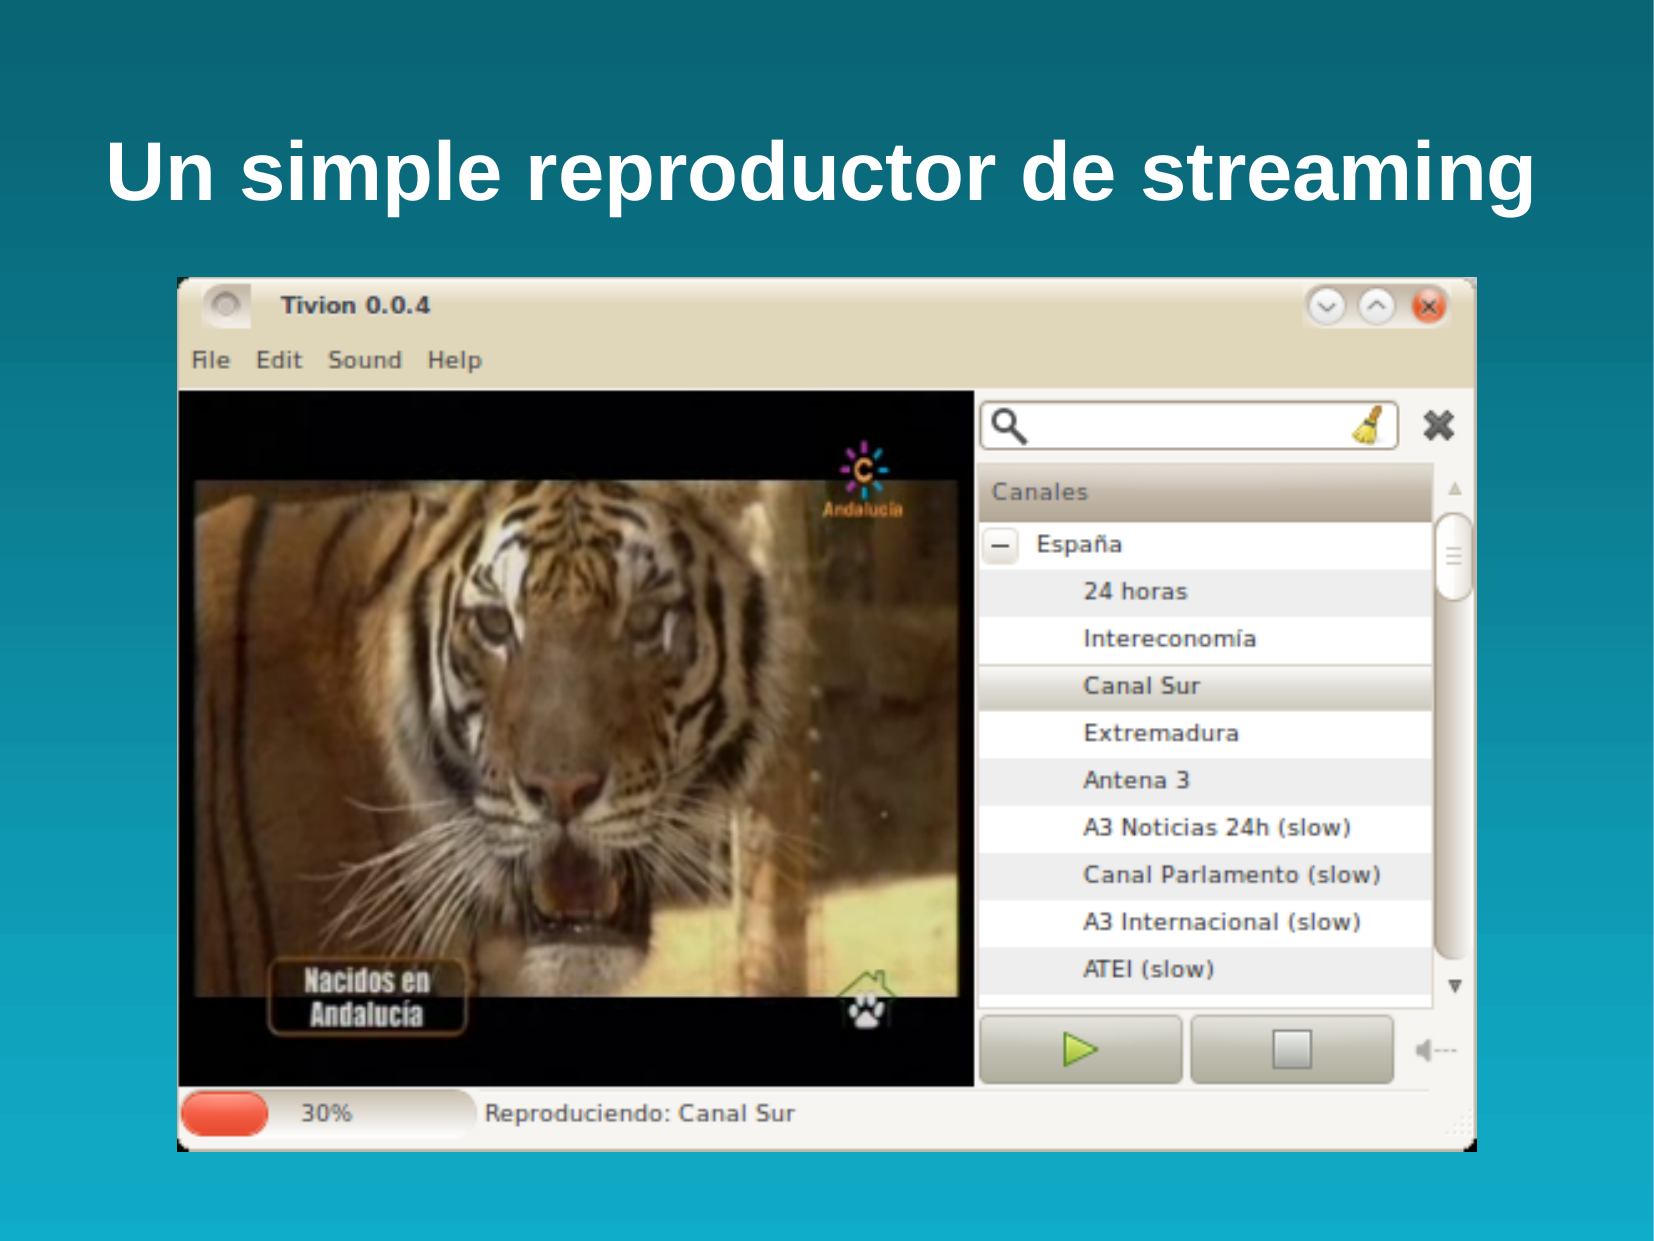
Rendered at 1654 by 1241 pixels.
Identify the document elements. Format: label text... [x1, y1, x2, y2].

picture [0, 0, 1654, 1241]
text_box Un simple reproductor de streaming [90, 118, 1554, 226]
